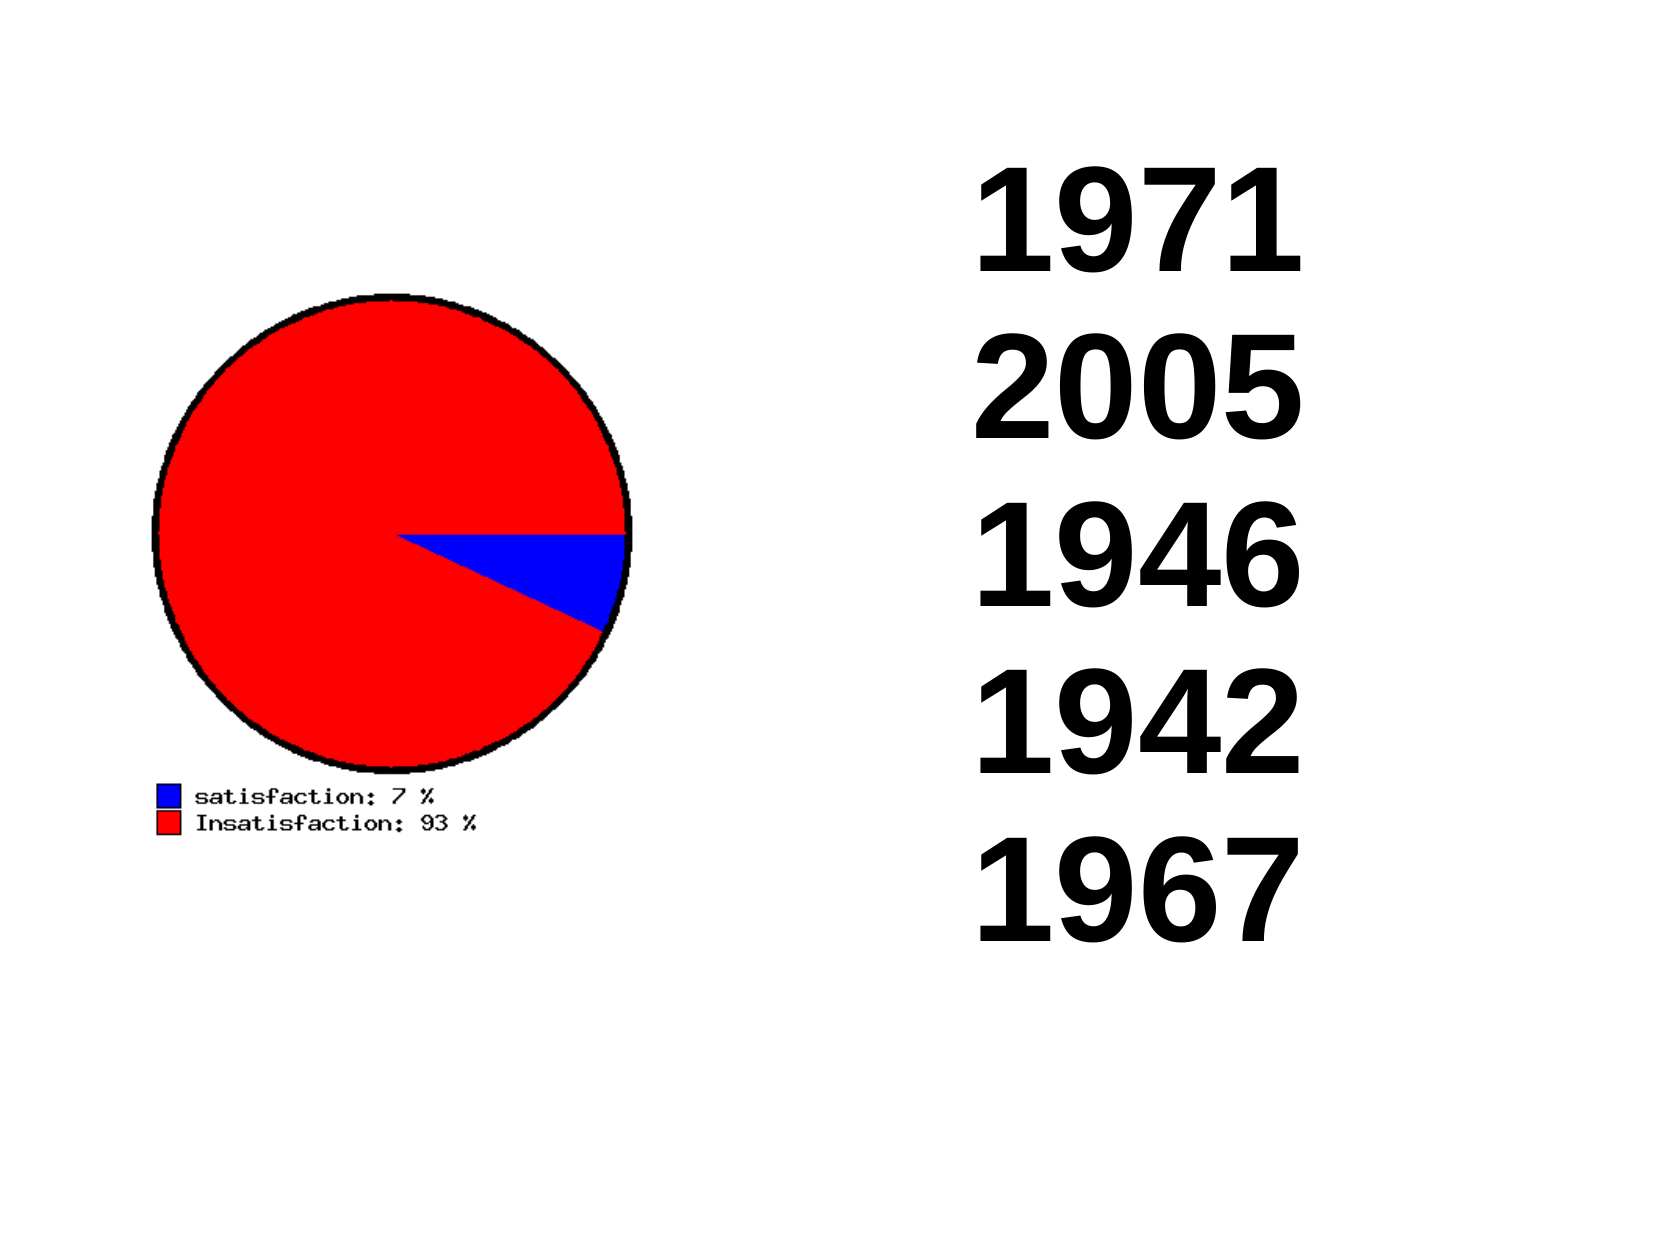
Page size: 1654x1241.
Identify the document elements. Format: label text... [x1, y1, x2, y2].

text_box 1971 2005 1946 1942 1967 [956, 127, 1571, 981]
picture [141, 283, 642, 837]
